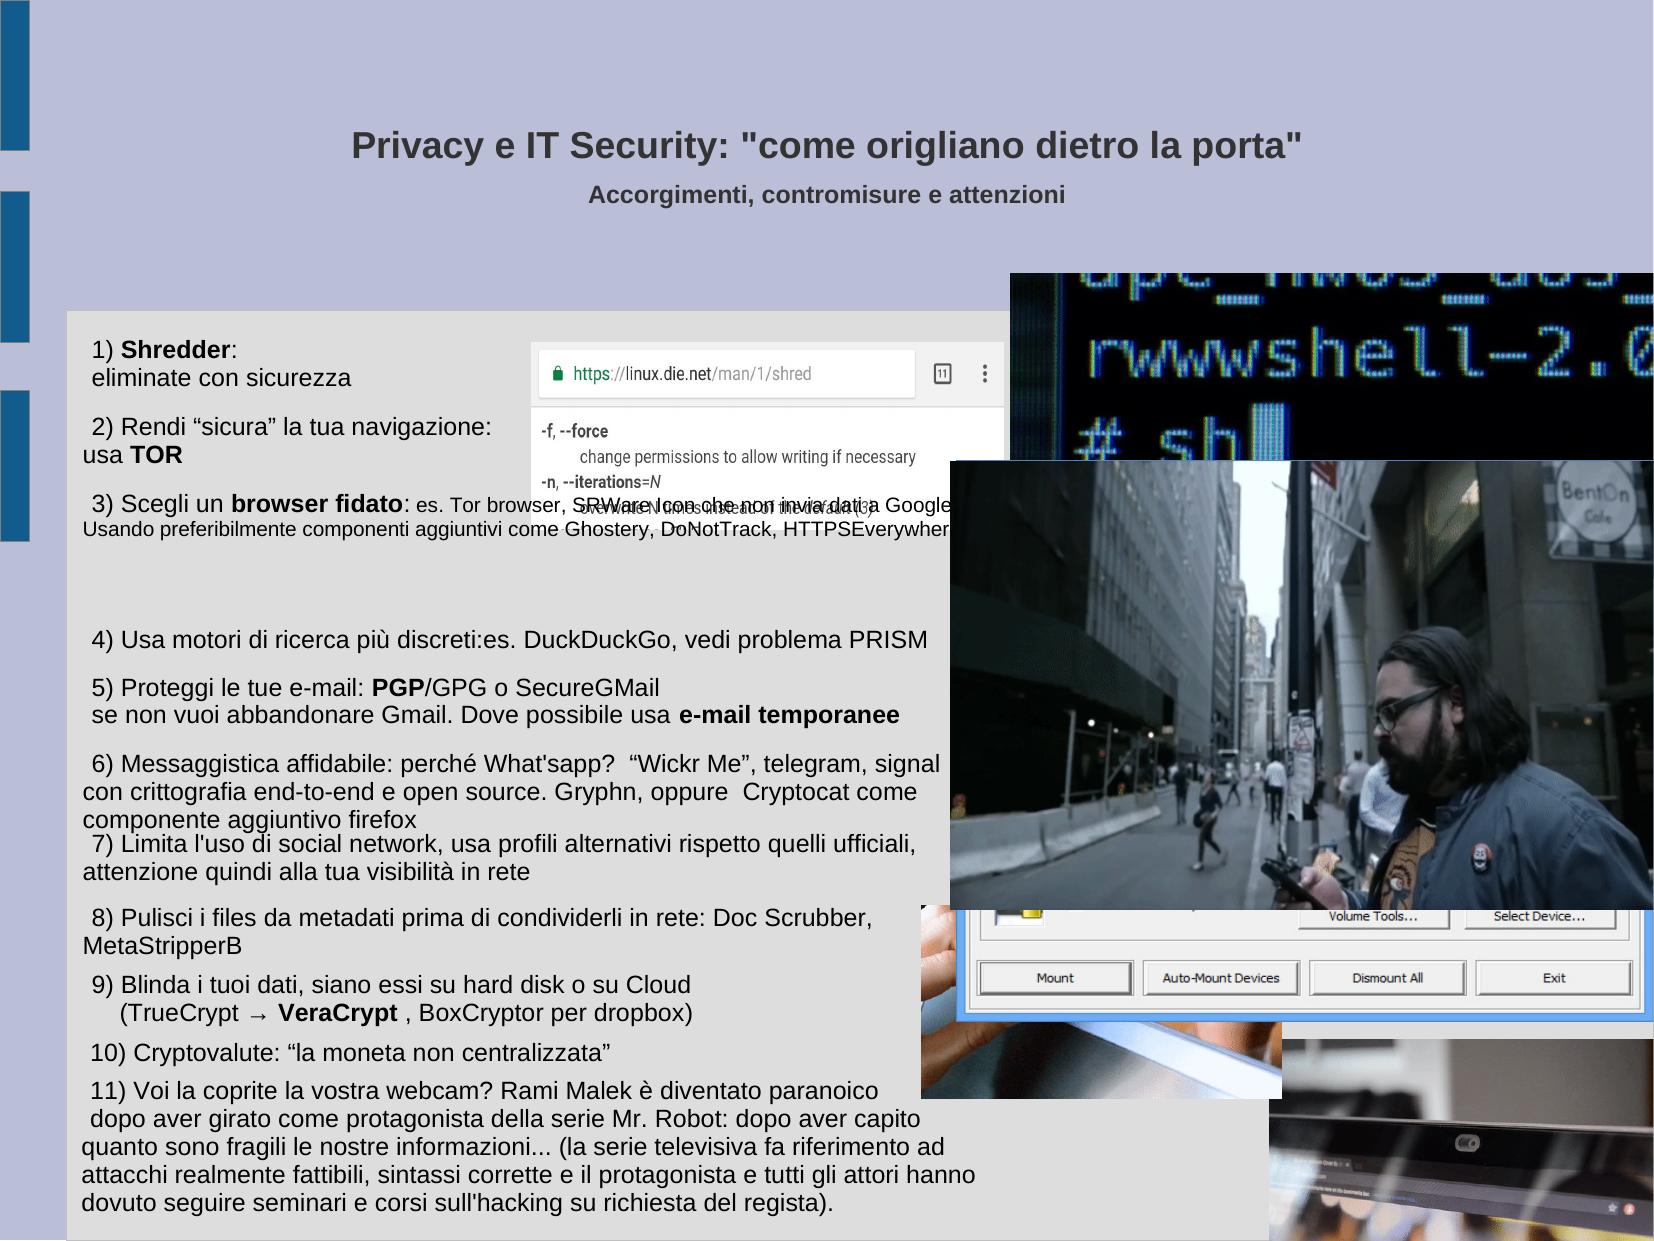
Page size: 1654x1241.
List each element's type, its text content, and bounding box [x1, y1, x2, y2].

text_box 10) Cryptovalute: “la moneta non centralizzata” [81, 1039, 921, 1077]
text_box 9) Blinda i tuoi dati, siano essi su hard disk o su Cloud (TrueCrypt → VeraCrypt , BoxCryptor per dropbox) [82, 970, 921, 1028]
text_box 11) Voi la coprite la vostra webcam? Rami Malek è diventato paranoico dopo aver girato come protagonista della serie Mr. Robot: dopo aver capito quanto sono fragili le nostre informazioni... (la serie televisiva fa riferimento ad attacchi realmente fattibili, sintassi corrette e il protagonista e tutti gli attori hanno dovuto seguire seminari e corsi sull'hacking su richiesta del regista). [81, 1077, 1003, 1218]
picture [531, 273, 1654, 1241]
text_box 6) Messaggistica affidabile: perché What'sapp? “Wickr Me”, telegram, signal con crittografia end-to-end e open source. Gryphn, oppure Cryptocat come componente aggiuntivo firefox [82, 750, 950, 829]
text_box 7) Limita l'uso di social network, usa profili alternativi rispetto quelli ufficiali, attenzione quindi alla tua visibilità in rete [82, 829, 950, 886]
text_box 3) Scegli un browser fidato: es. Tor browser, SRWare Icon che non invia dati a Google. Usando preferibilmente componenti aggiuntivi come Ghostery, DoNotTrack, HTTPSEverywhere [82, 489, 950, 625]
text_box 4) Usa motori di ricerca più discreti:es. DuckDuckGo, vedi problema PRISM [82, 625, 950, 673]
text_box 1) Shredder: eliminate con sicurezza [82, 336, 497, 412]
text_box 5) Proteggi le tue e-mail: PGP/GPG o SecureGMail se non vuoi abbandonare Gmail. Dove possibile usa e-mail temporanee [82, 673, 950, 731]
text_box 8) Pulisci i files da metadati prima di condividerli in rete: Doc Scrubber, MetaStripperB [82, 903, 950, 961]
text_box 2) Rendi “sicura” la tua navigazione: usa TOR [82, 412, 497, 489]
title Accorgimenti, contromisure e attenzioni [121, 201, 1534, 299]
title Privacy e IT Security: "come origliano dietro la porta" [121, 91, 1534, 201]
